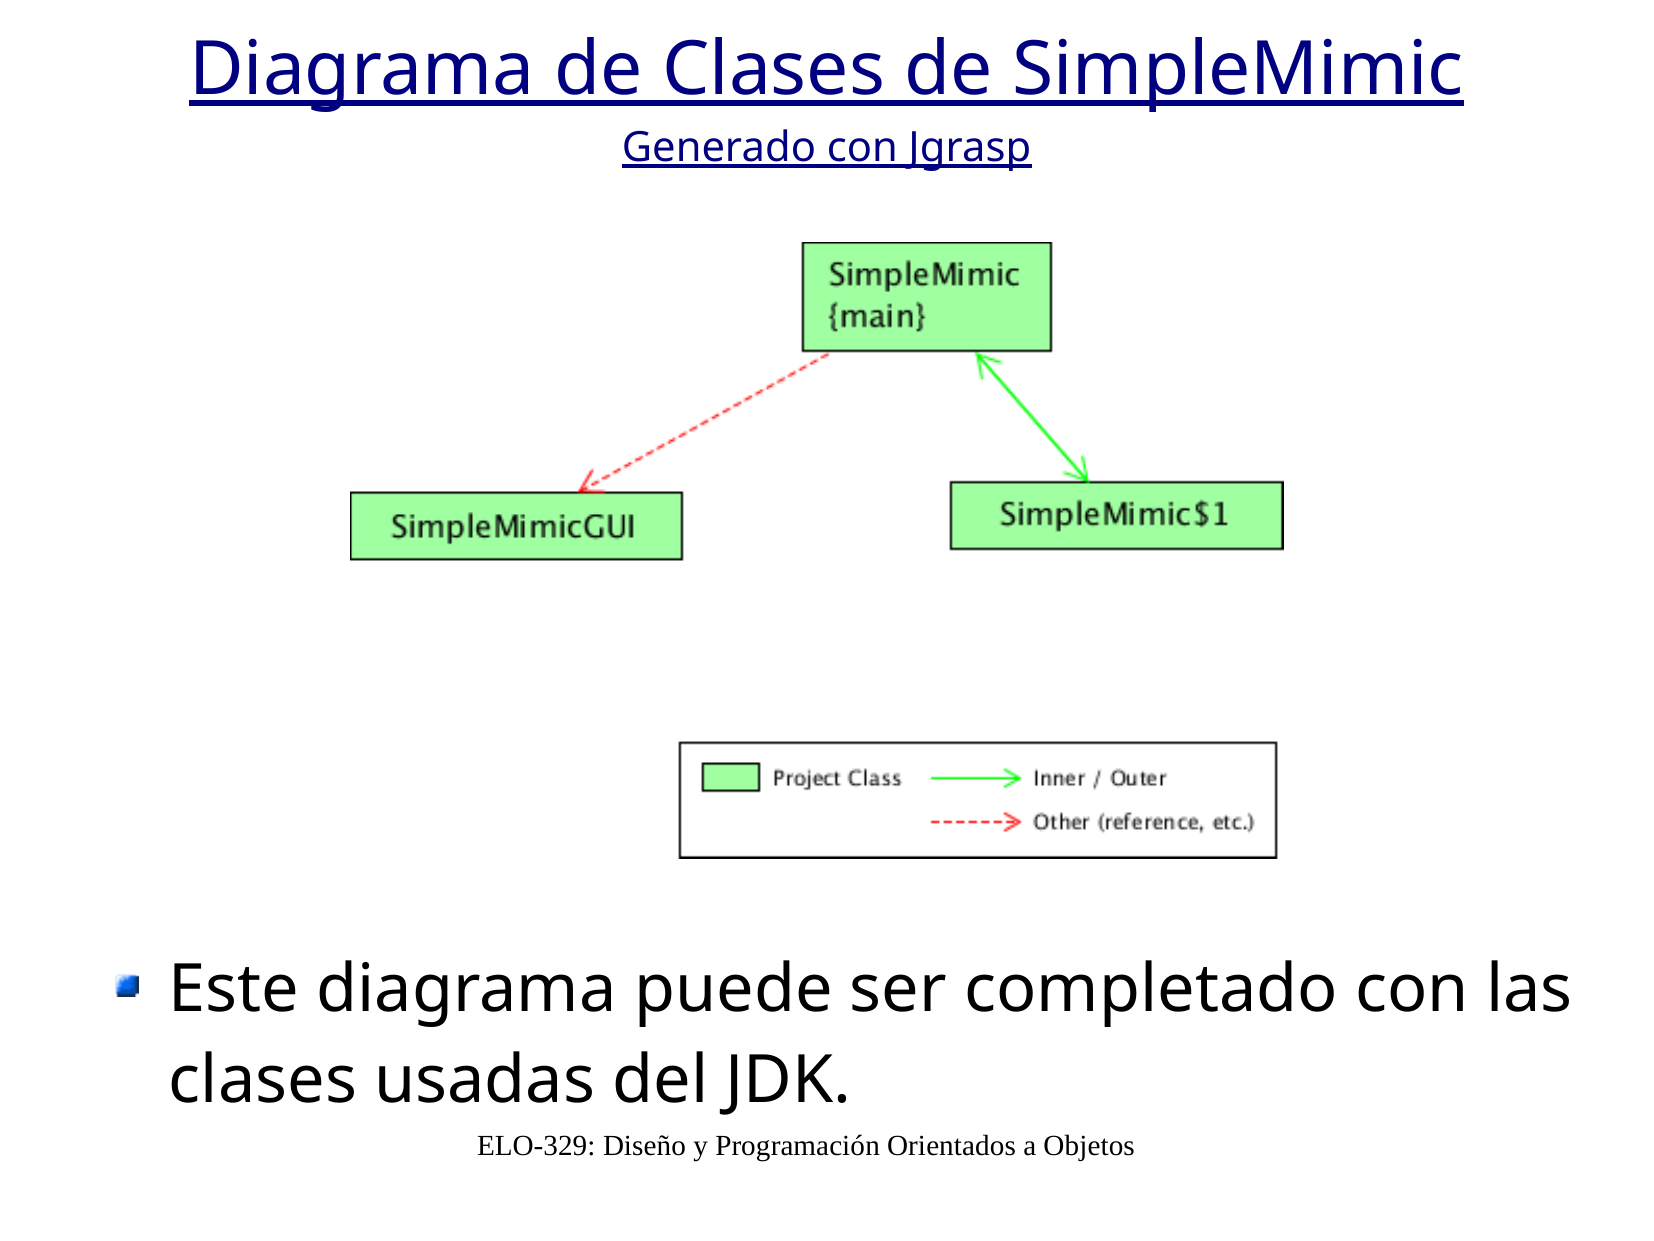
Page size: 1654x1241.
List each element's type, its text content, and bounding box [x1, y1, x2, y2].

list Este diagrama puede ser completado con las clases usadas del JDK. [98, 940, 1587, 1147]
picture [350, 242, 1284, 859]
title Diagrama de Clases de SimpleMimic Generado con Jgrasp [82, 29, 1571, 159]
